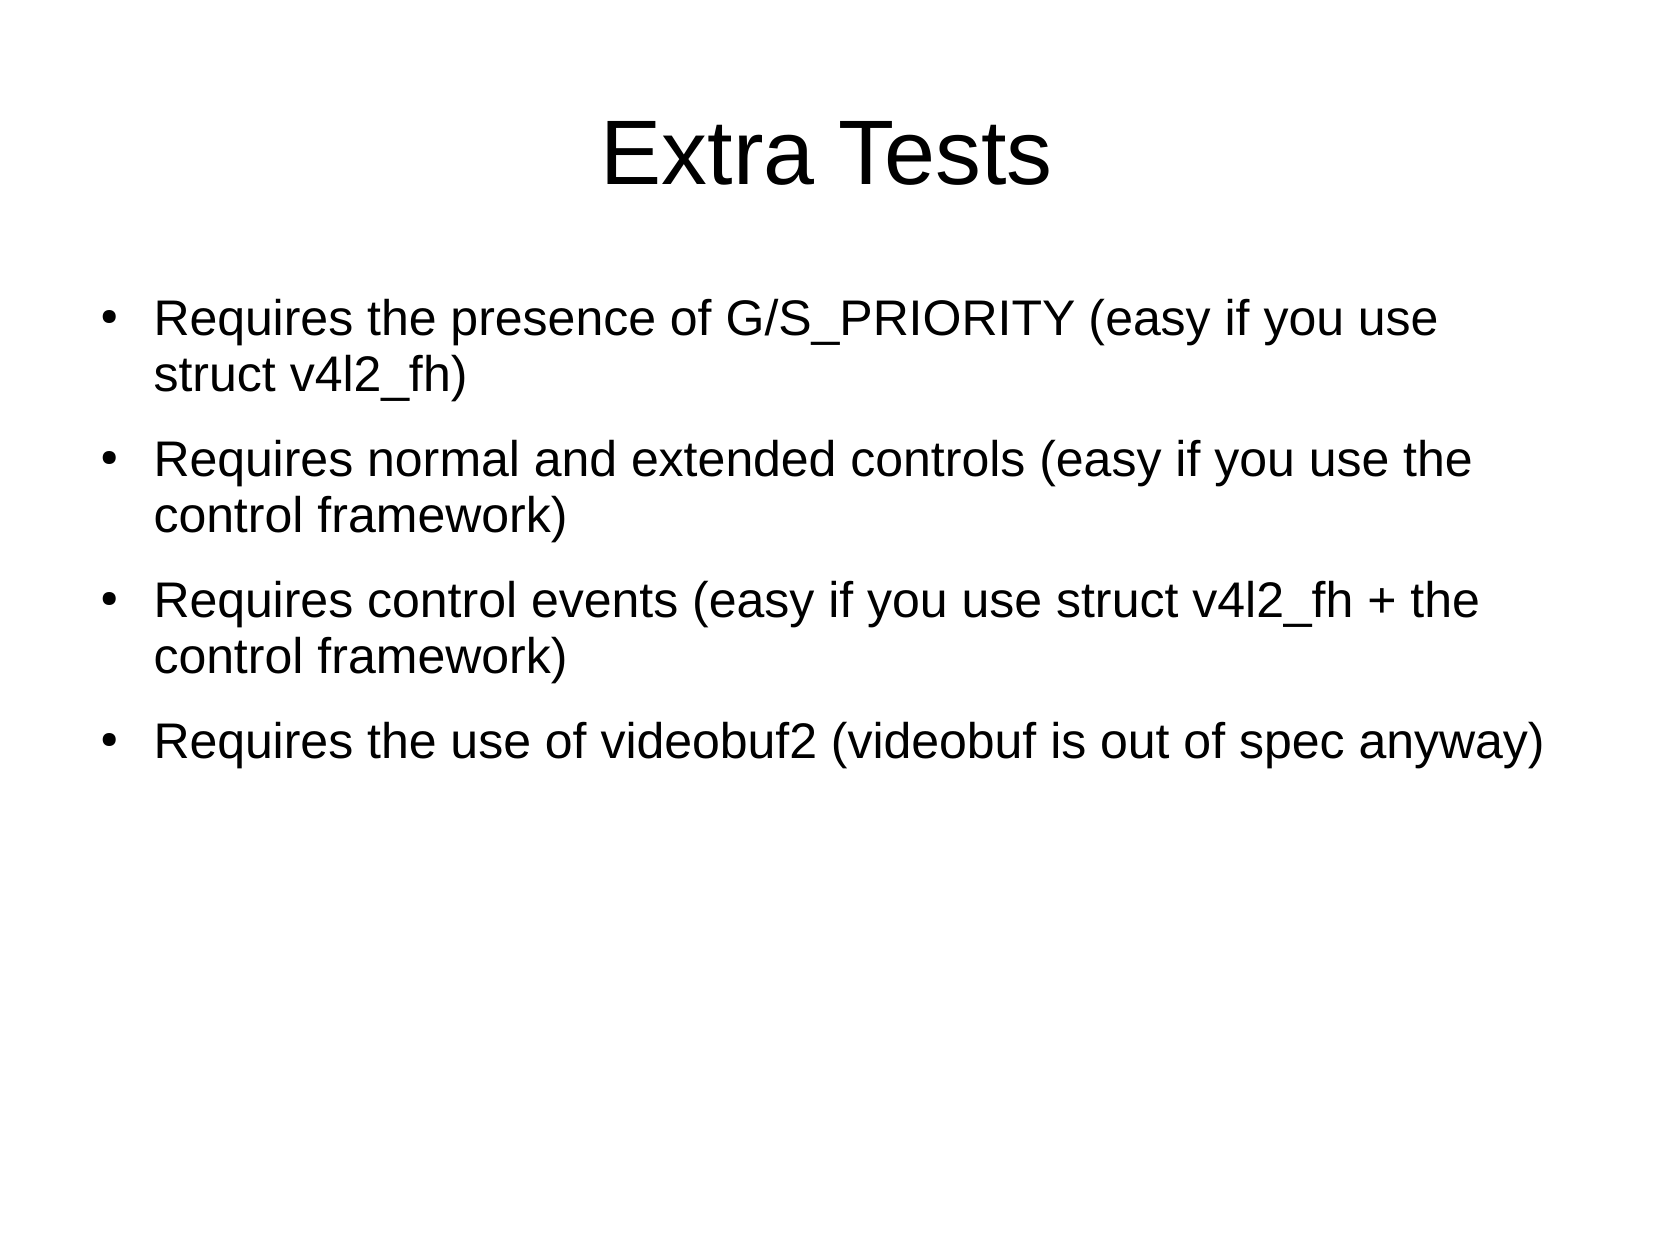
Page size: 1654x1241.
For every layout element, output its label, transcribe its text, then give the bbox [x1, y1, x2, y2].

title Extra Tests [82, 49, 1571, 257]
list Requires the presence of G/S_PRIORITY (easy if you use struct v4l2_fh) Requires normal and extended controls (easy if you use the control framework) Requires control events (easy if you use struct v4l2_fh + the control framework) Requires the use of videobuf2 (videobuf is out of spec anyway) [82, 290, 1571, 1010]
